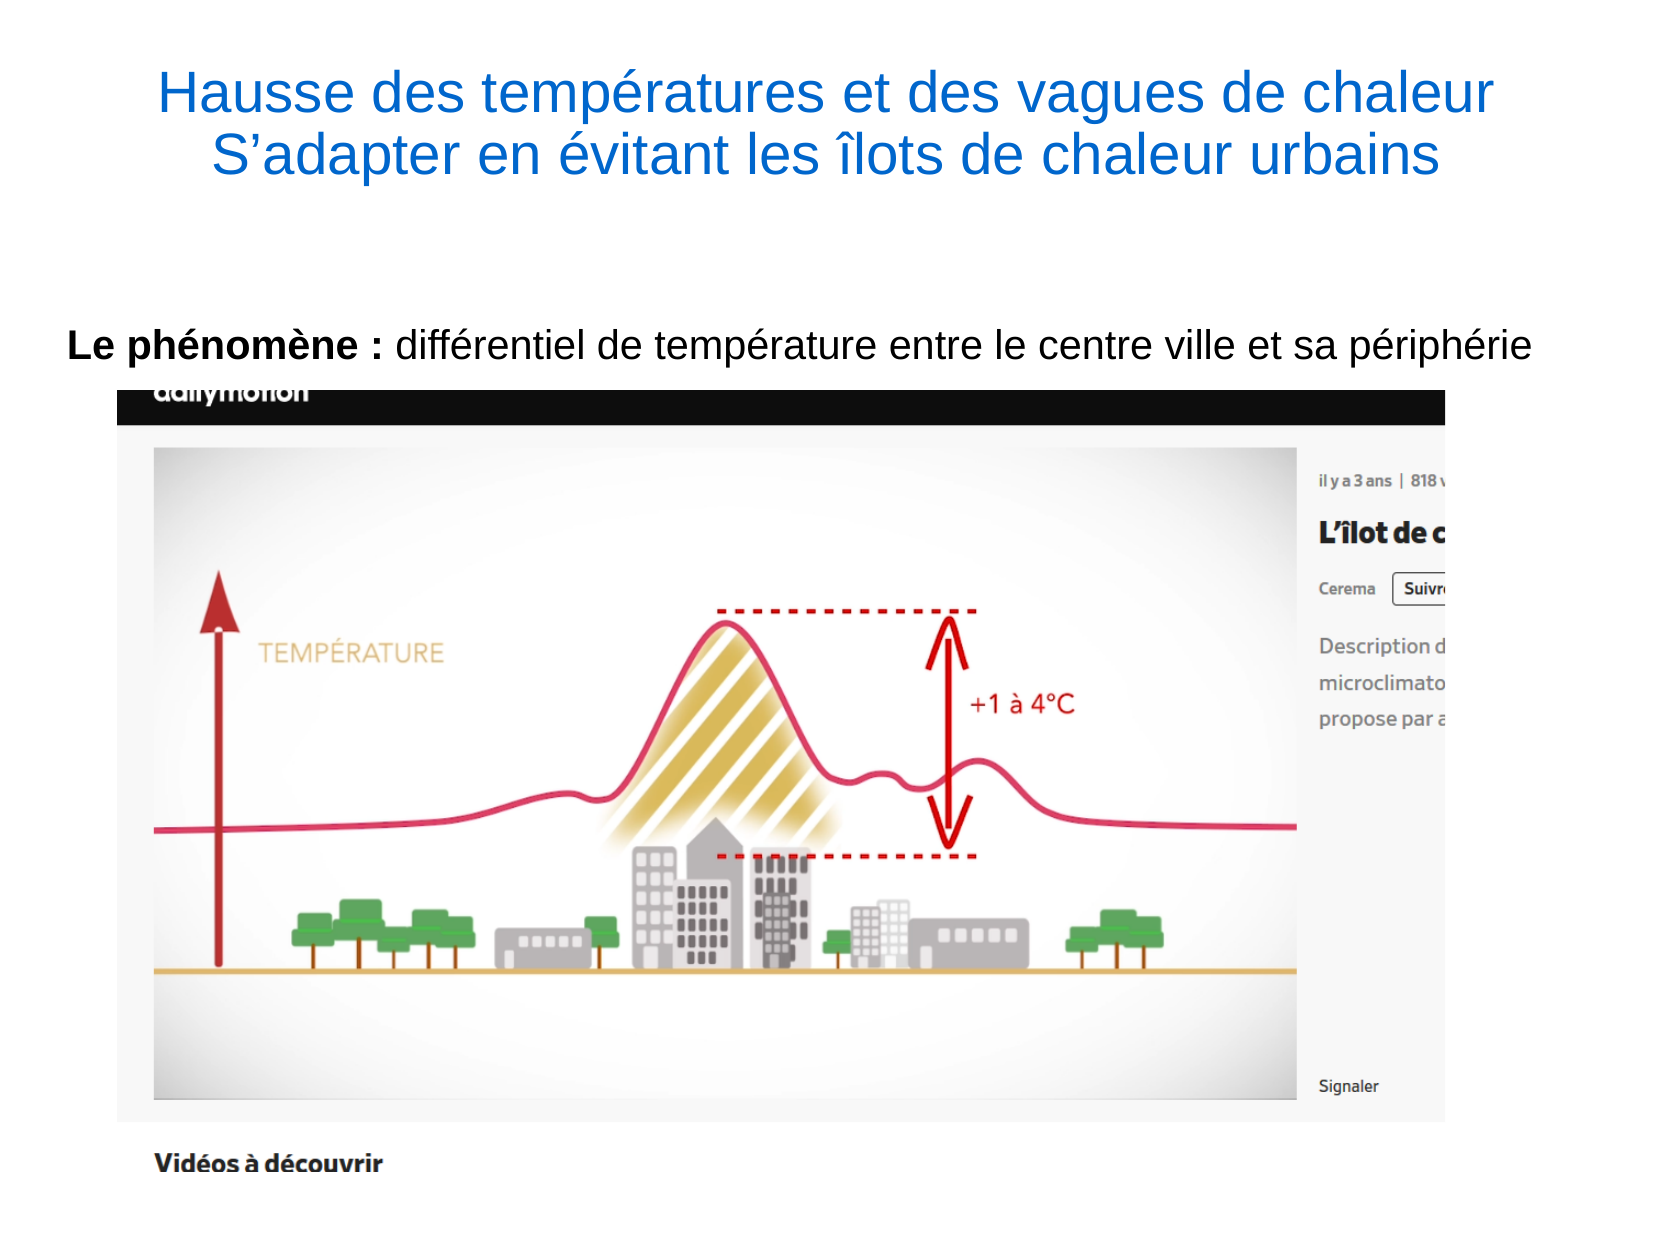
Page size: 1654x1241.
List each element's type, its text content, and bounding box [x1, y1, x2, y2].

text_box Le phénomène : différentiel de température entre le centre ville et sa périphérie [52, 314, 1571, 378]
title Hausse des températures et des vagues de chaleur S’adapter en évitant les îlots de chaleur urbains [82, 63, 1572, 200]
picture [117, 390, 1446, 1172]
